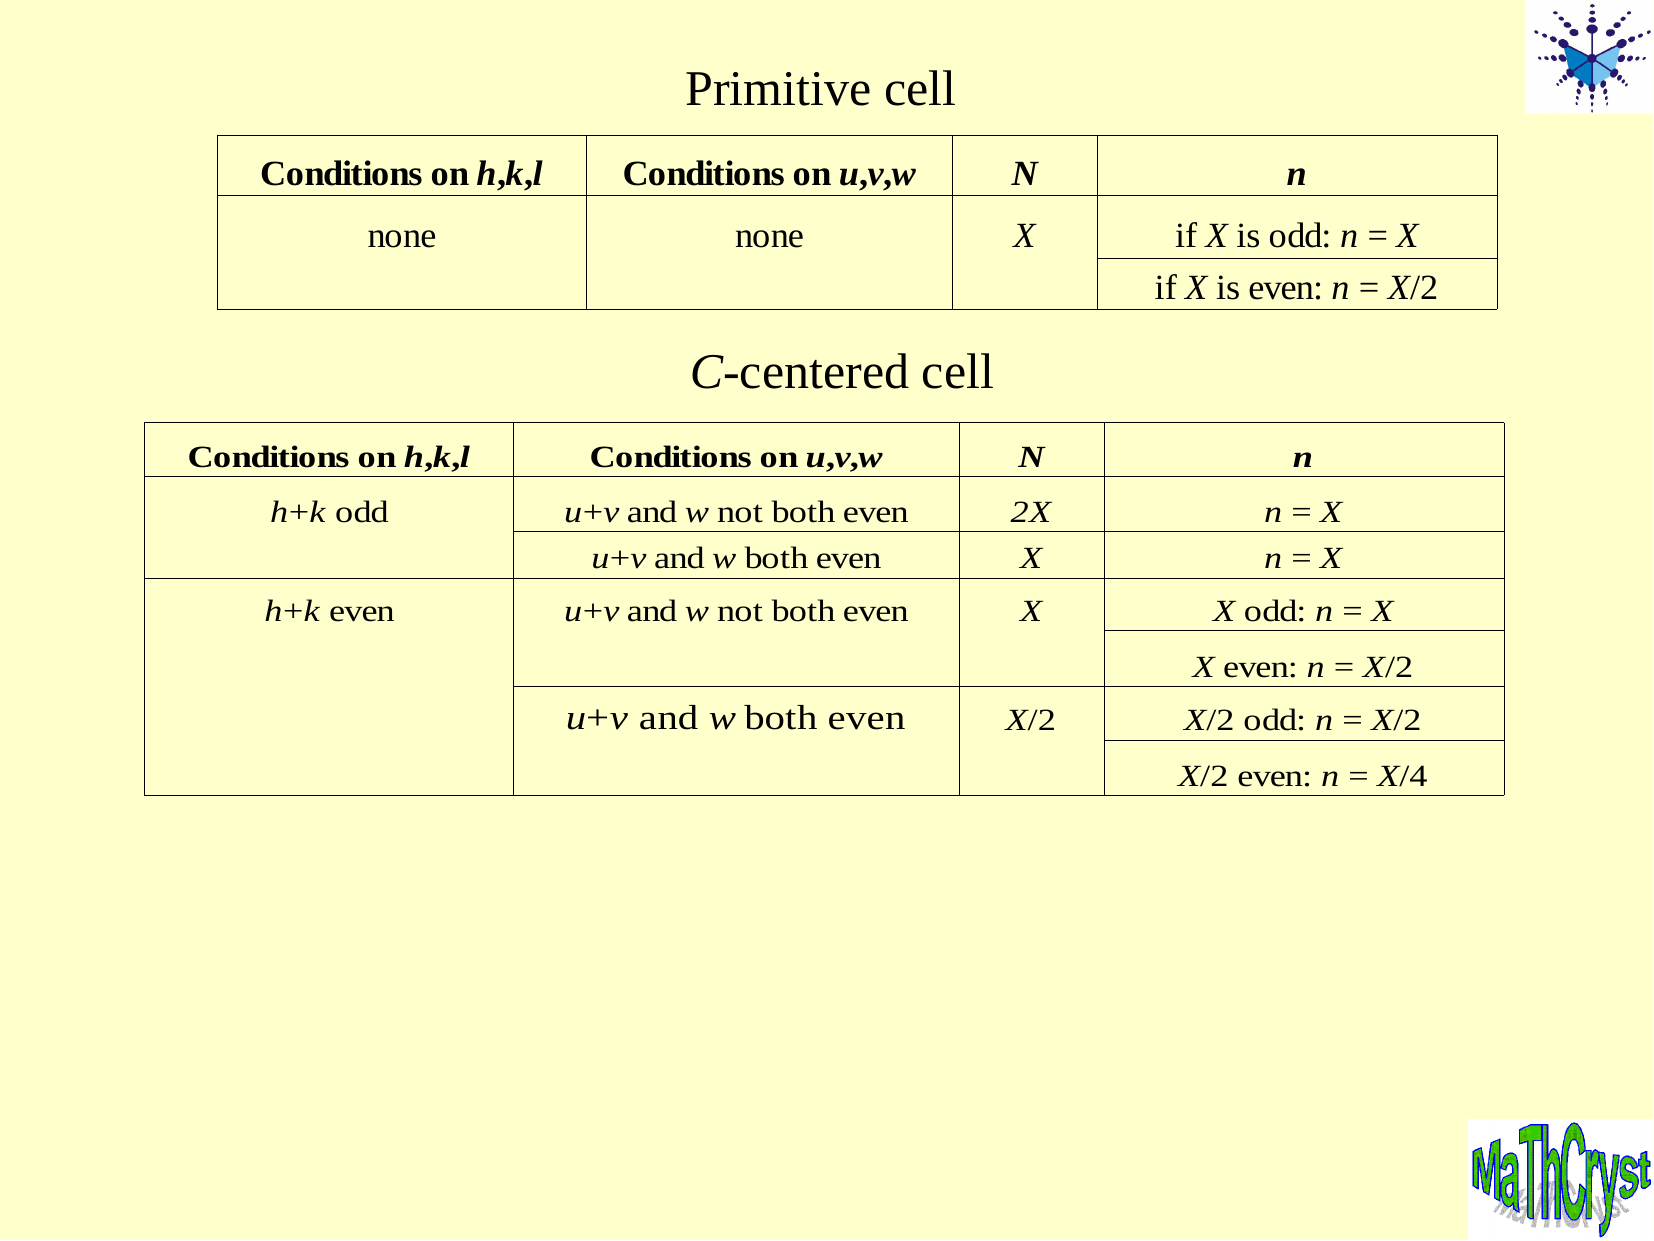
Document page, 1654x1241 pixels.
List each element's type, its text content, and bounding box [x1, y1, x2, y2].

picture [1468, 1119, 1654, 1241]
text_box C-centered cell [689, 344, 995, 401]
text_box Primitive cell [685, 61, 957, 118]
chart [215, 133, 1500, 313]
chart [142, 421, 1506, 822]
picture [1525, 0, 1654, 114]
